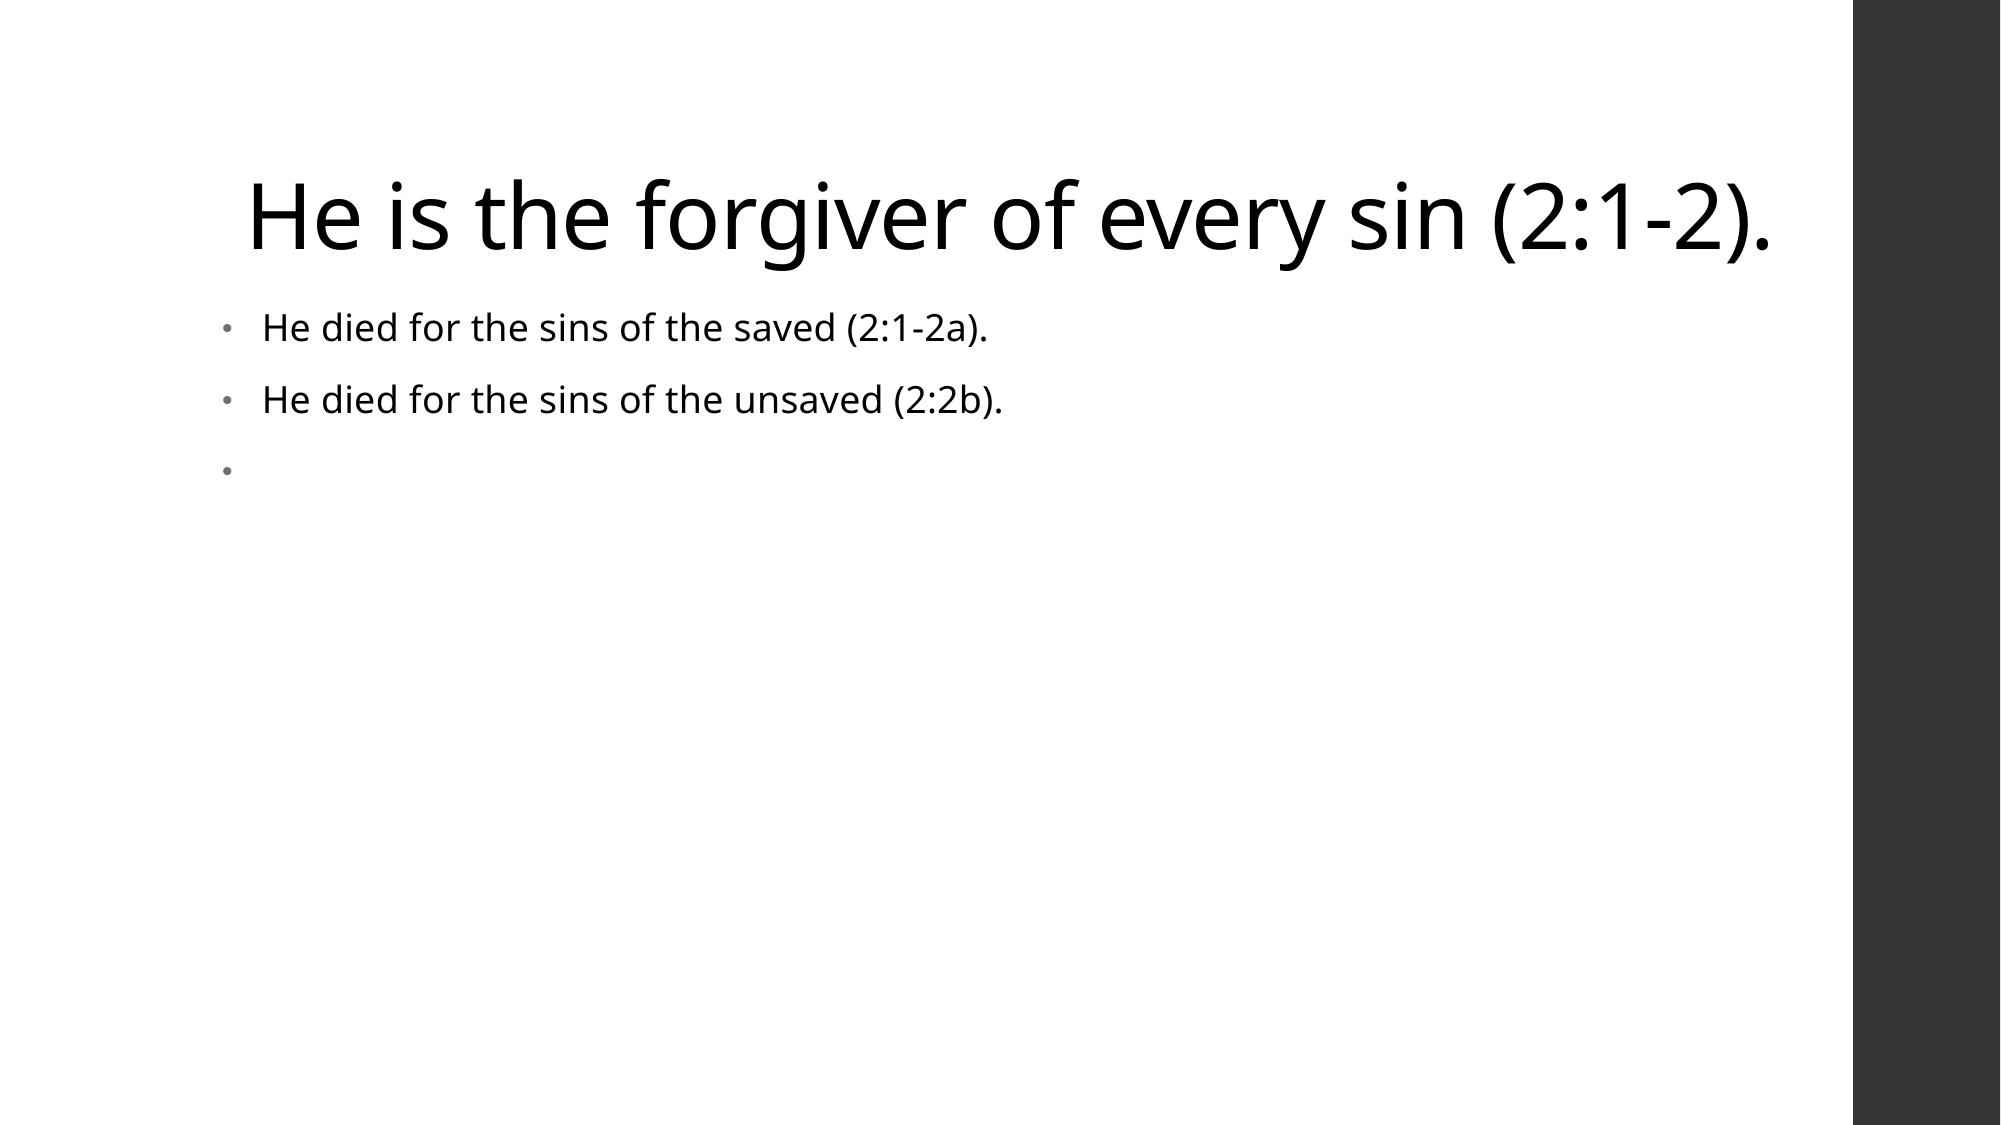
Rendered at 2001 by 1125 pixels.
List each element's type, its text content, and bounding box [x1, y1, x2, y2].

list He died for the sins of the saved (2:1-2a). He died for the sins of the unsaved (2:2b). [206, 299, 1617, 1014]
title He is the forgiver of every sin (2:1-2). [206, 60, 1797, 278]
